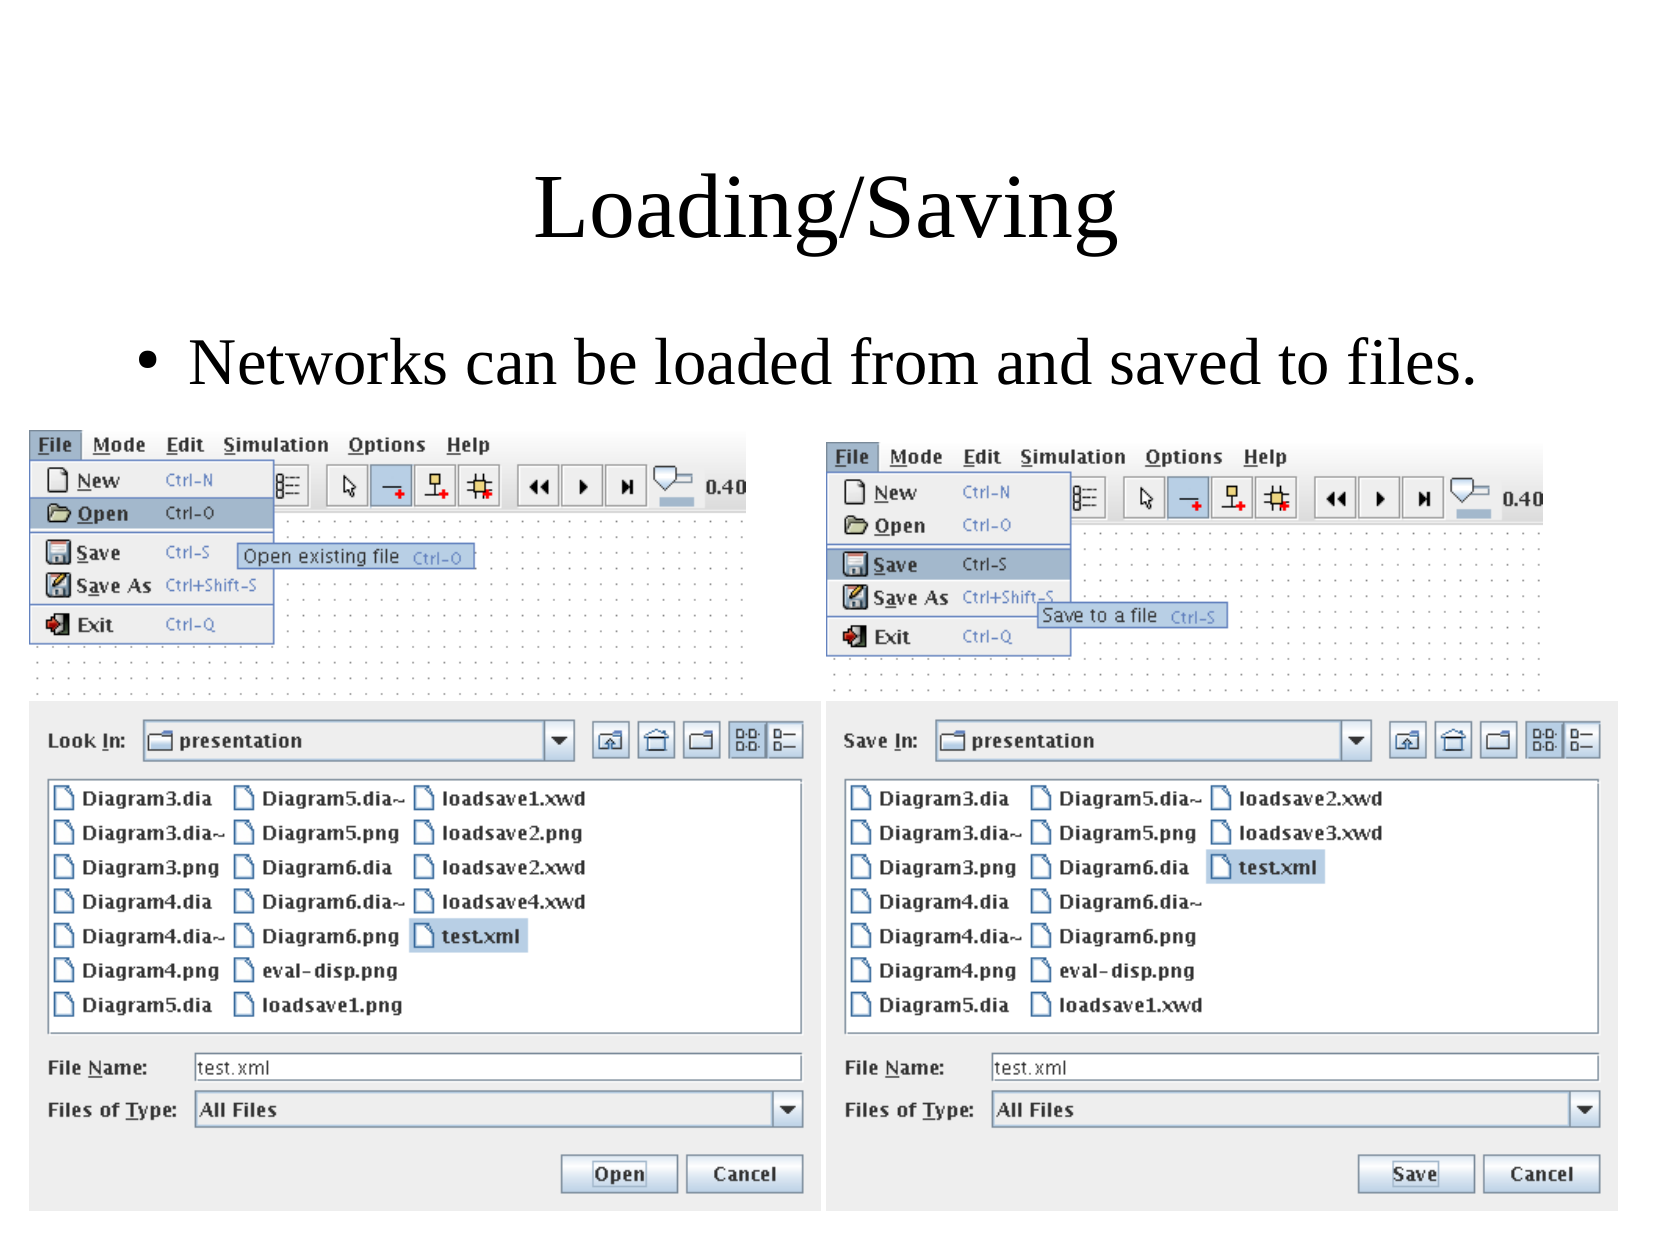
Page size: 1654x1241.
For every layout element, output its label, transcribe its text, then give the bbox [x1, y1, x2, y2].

list Networks can be loaded from and saved to files. [118, 324, 1531, 399]
title Loading/Saving [121, 102, 1534, 311]
picture [826, 442, 1618, 1211]
picture [29, 430, 821, 1211]
